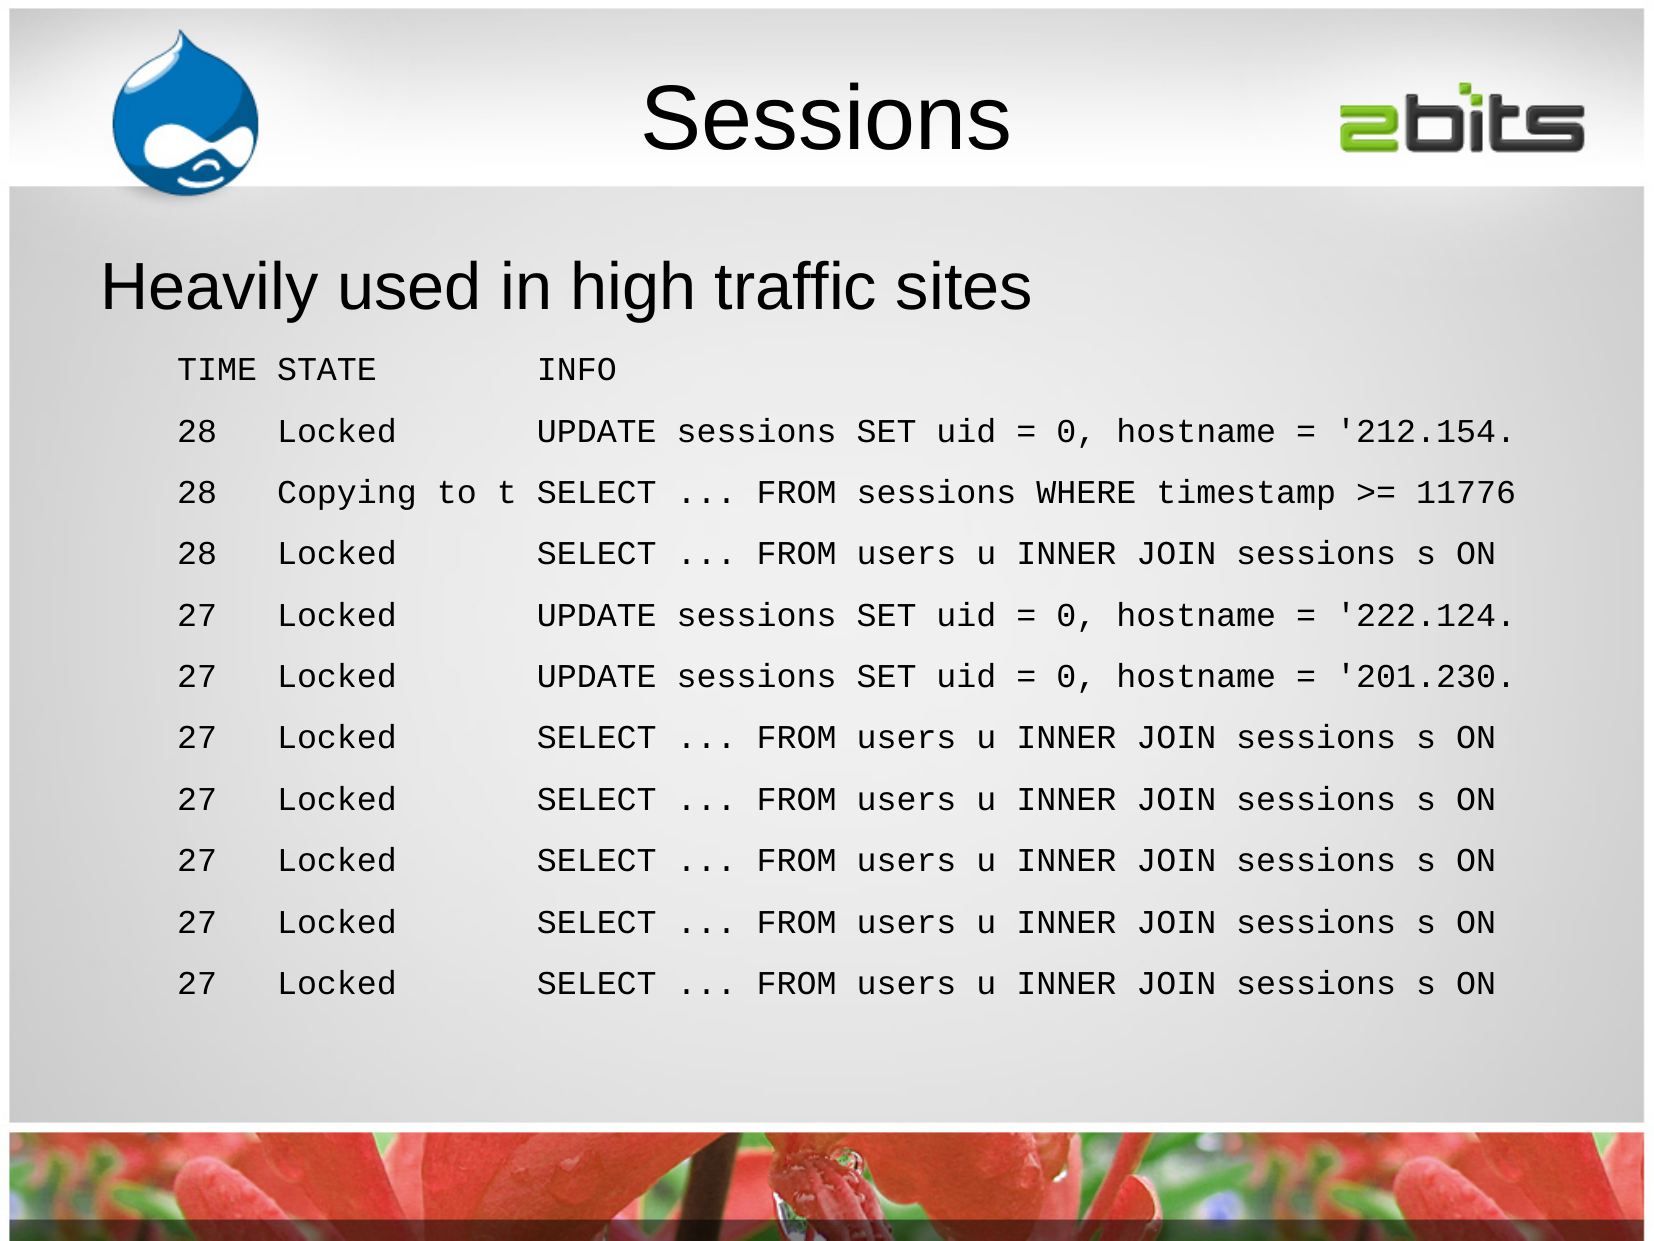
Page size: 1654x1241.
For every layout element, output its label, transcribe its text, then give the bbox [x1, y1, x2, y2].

picture [0, 0, 1654, 1241]
title Sessions [82, 21, 1571, 214]
list Heavily used in high traffic sites TIME STATE INFO 28 Locked UPDATE sessions SET uid = 0, hostname = '212.154. 28 Copying to t SELECT ... FROM sessions WHERE timestamp >= 11776 28 Locked SELECT ... FROM users u INNER JOIN sessions s ON 27 Locked UPDATE sessions SET uid = 0, hostname = '222.124. 27 Locked UPDATE sessions SET uid = 0, hostname = '201.230. 27 Locked SELECT ... FROM users u INNER JOIN sessions s ON 27 Locked SELECT ... FROM users u INNER JOIN sessions s ON 27 Locked SELECT ... FROM users u INNER JOIN sessions s ON 27 Locked SELECT ... FROM users u INNER JOIN sessions s ON 27 Locked SELECT ... FROM users u INNER JOIN sessions s ON [82, 248, 1571, 1053]
